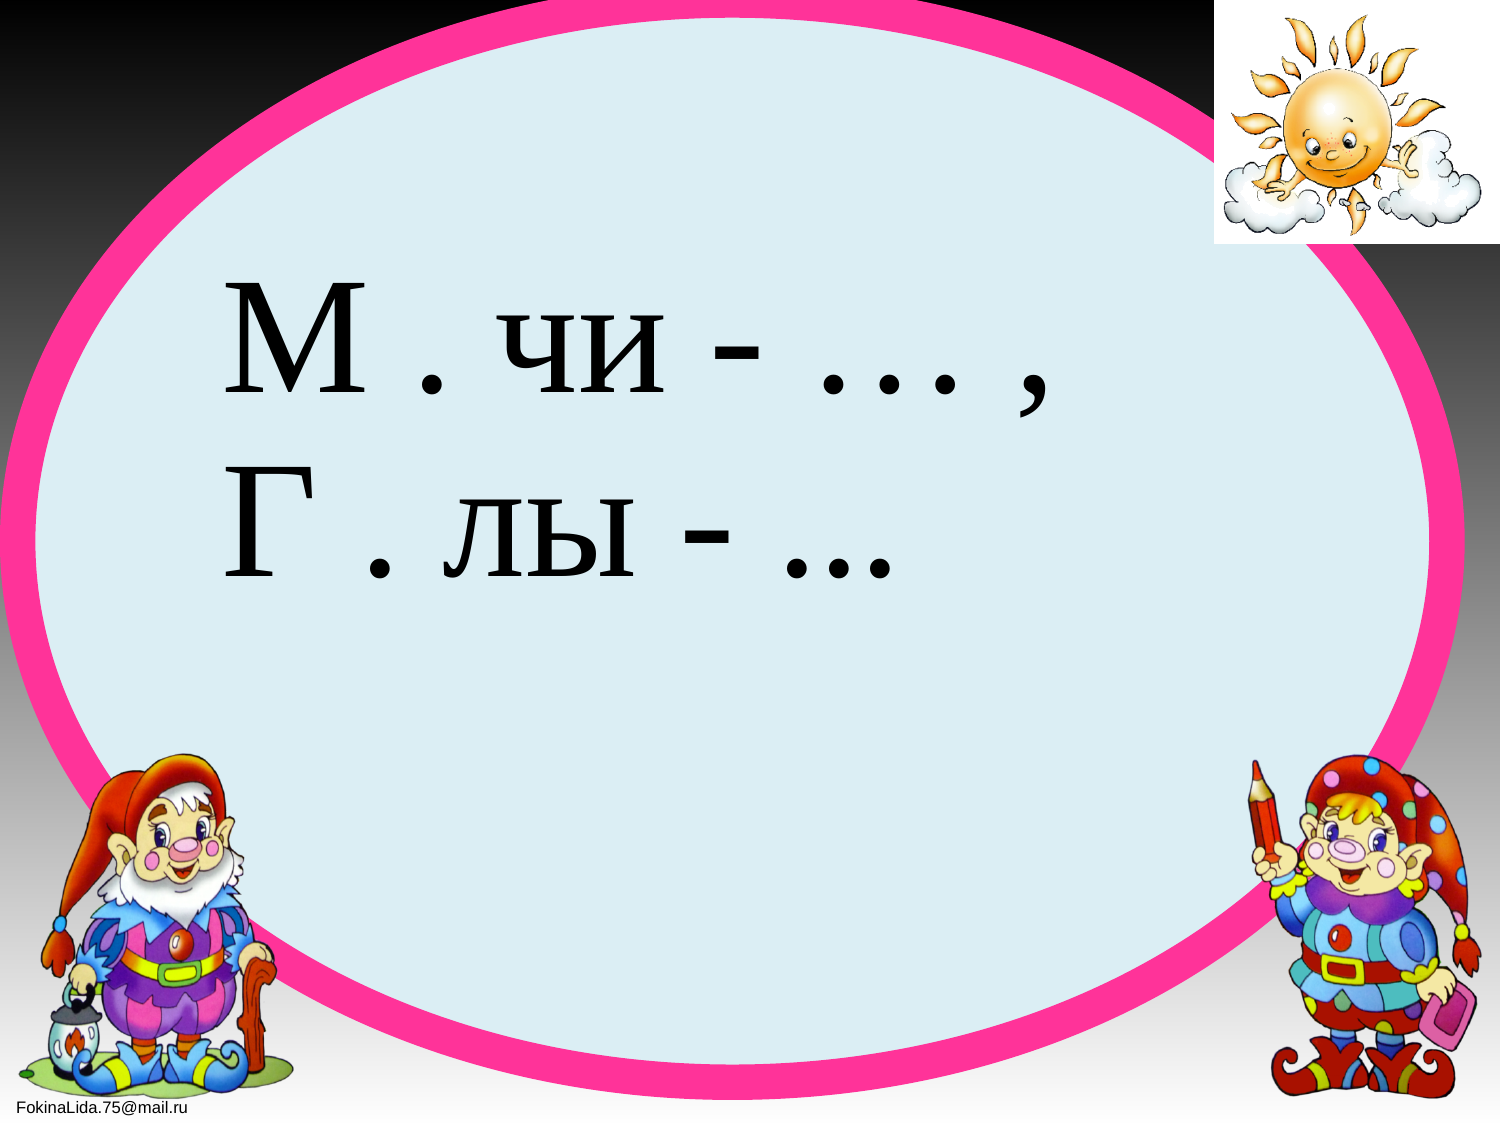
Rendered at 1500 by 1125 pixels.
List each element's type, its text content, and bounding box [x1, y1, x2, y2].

picture [17, 751, 294, 1101]
text_box М . чи - … , Г . лы - ... [206, 236, 1270, 621]
picture [1214, 0, 1500, 244]
picture [1246, 751, 1483, 1101]
